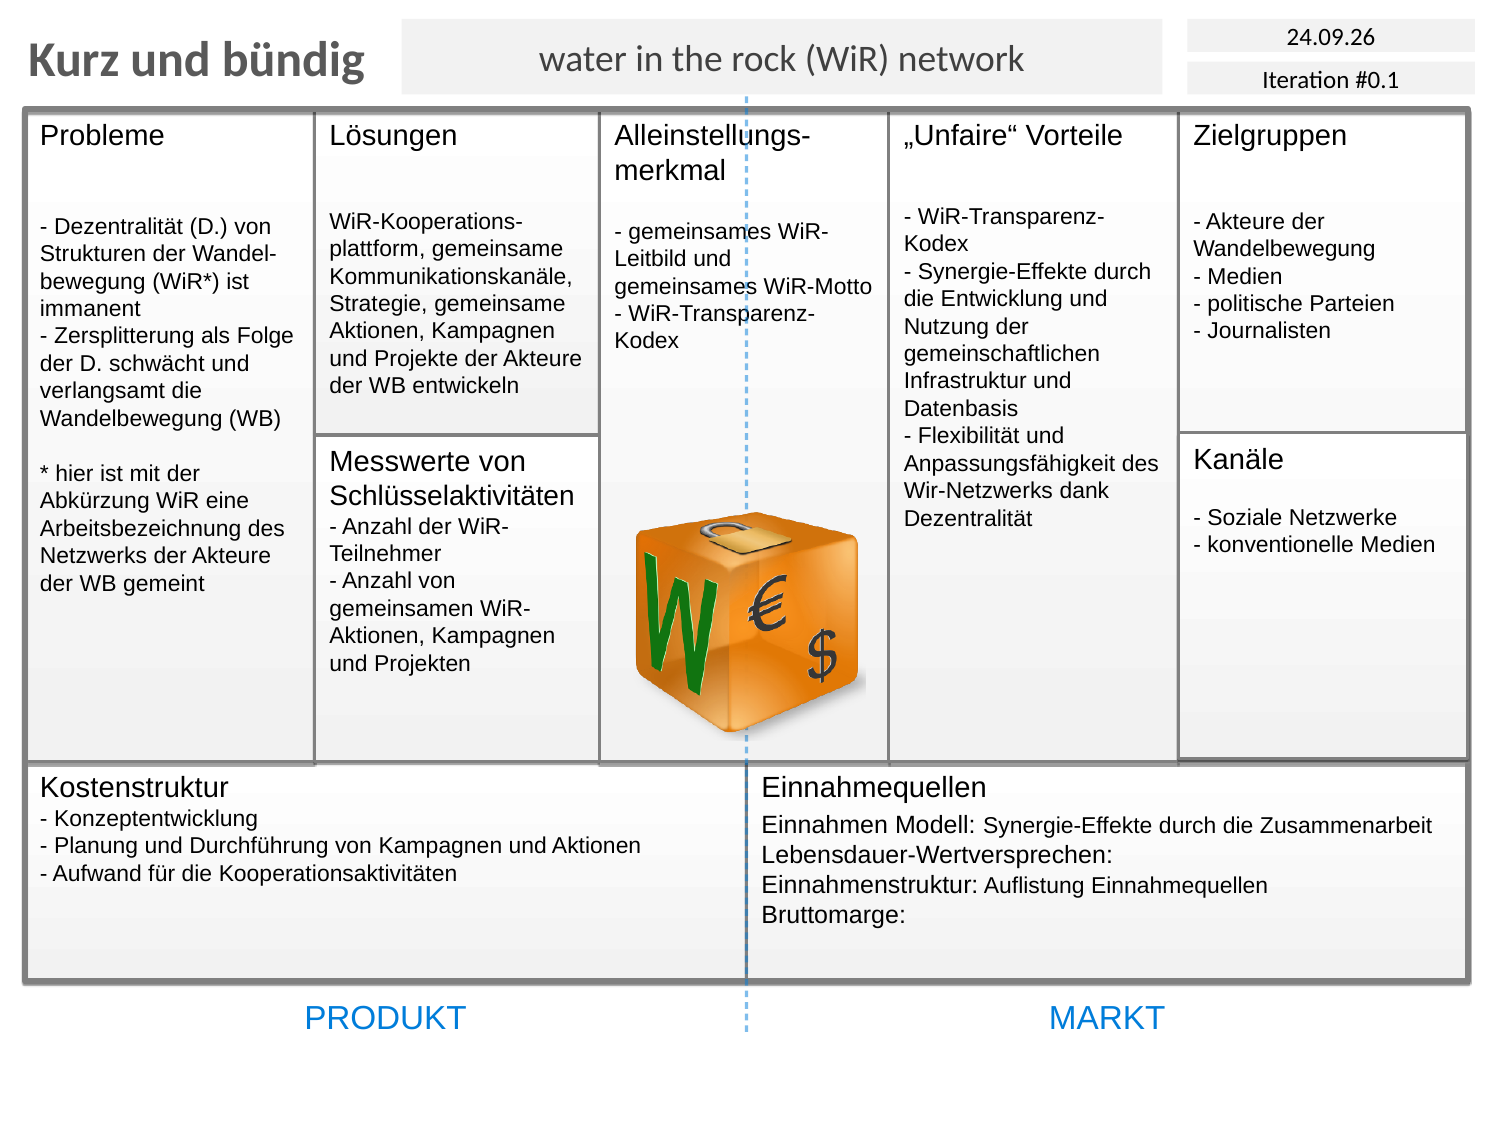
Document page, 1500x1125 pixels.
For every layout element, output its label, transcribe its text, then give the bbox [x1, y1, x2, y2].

text_box Iteration #0.1 [1187, 61, 1475, 95]
text_box Probleme - Dezentralität (D.) von Strukturen der Wandel-bewegung (WiR*) ist immanent - Zersplitterung als Folge der D. schwächt und verlangsamt die Wandelbewegung (WB) * hier ist mit der Abkürzung WiR eine Arbeitsbezeichnung des Netzwerks der Akteure der WB gemeint [29, 117, 314, 762]
text_box water in the rock (WiR) network [401, 18, 1163, 95]
text_box MARKT [1034, 988, 1181, 1044]
text_box Zielgruppen - Akteure der Wandelbewegung - Medien - politische Parteien - Journalisten [1178, 117, 1465, 432]
picture [628, 504, 866, 741]
text_box Lösungen WiR-Kooperations-plattform, gemeinsame Kommunikationskanäle, Strategie, gemeinsame Aktionen, Kampagnen und Projekte der Akteure der WB entwickeln [314, 117, 599, 435]
text_box Kostenstruktur - Konzeptentwicklung - Planung und Durchführung von Kampagnen und Aktionen - Aufwand für die Kooperationsaktivitäten [29, 762, 746, 978]
text_box Alleinstellungs-merkmal - gemeinsames WiR-Leitbild und gemeinsames WiR-Motto - WiR-Transparenz-Kodex [599, 117, 888, 762]
text_box Einnahmequellen Einnahmen Modell: Synergie-Effekte durch die Zusammenarbeit Lebensdauer-Wertversprechen: Einnahmenstruktur: Auflistung Einnahmequellen Bruttomarge: [746, 762, 1465, 978]
text_box „Unfaire“ Vorteile - WiR-Transparenz-Kodex - Synergie-Effekte durch die Entwicklung und Nutzung der gemeinschaftlichen Infrastruktur und Datenbasis - Flexibilität und Anpassungsfähigkeit des Wir-Netzwerks dank Dezentralität [888, 117, 1178, 762]
text_box Messwerte von Schlüsselaktivitäten - Anzahl der WiR-Teilnehmer - Anzahl von gemeinsamen WiR-Aktionen, Kampagnen und Projekten [314, 435, 600, 762]
text_box 09.04.18 [1187, 18, 1475, 52]
text_box PRODUKT [289, 988, 482, 1044]
text_box Kurz und bündig [13, 18, 380, 94]
text_box Kanäle - Soziale Netzwerke - konventionelle Medien [1178, 432, 1468, 759]
